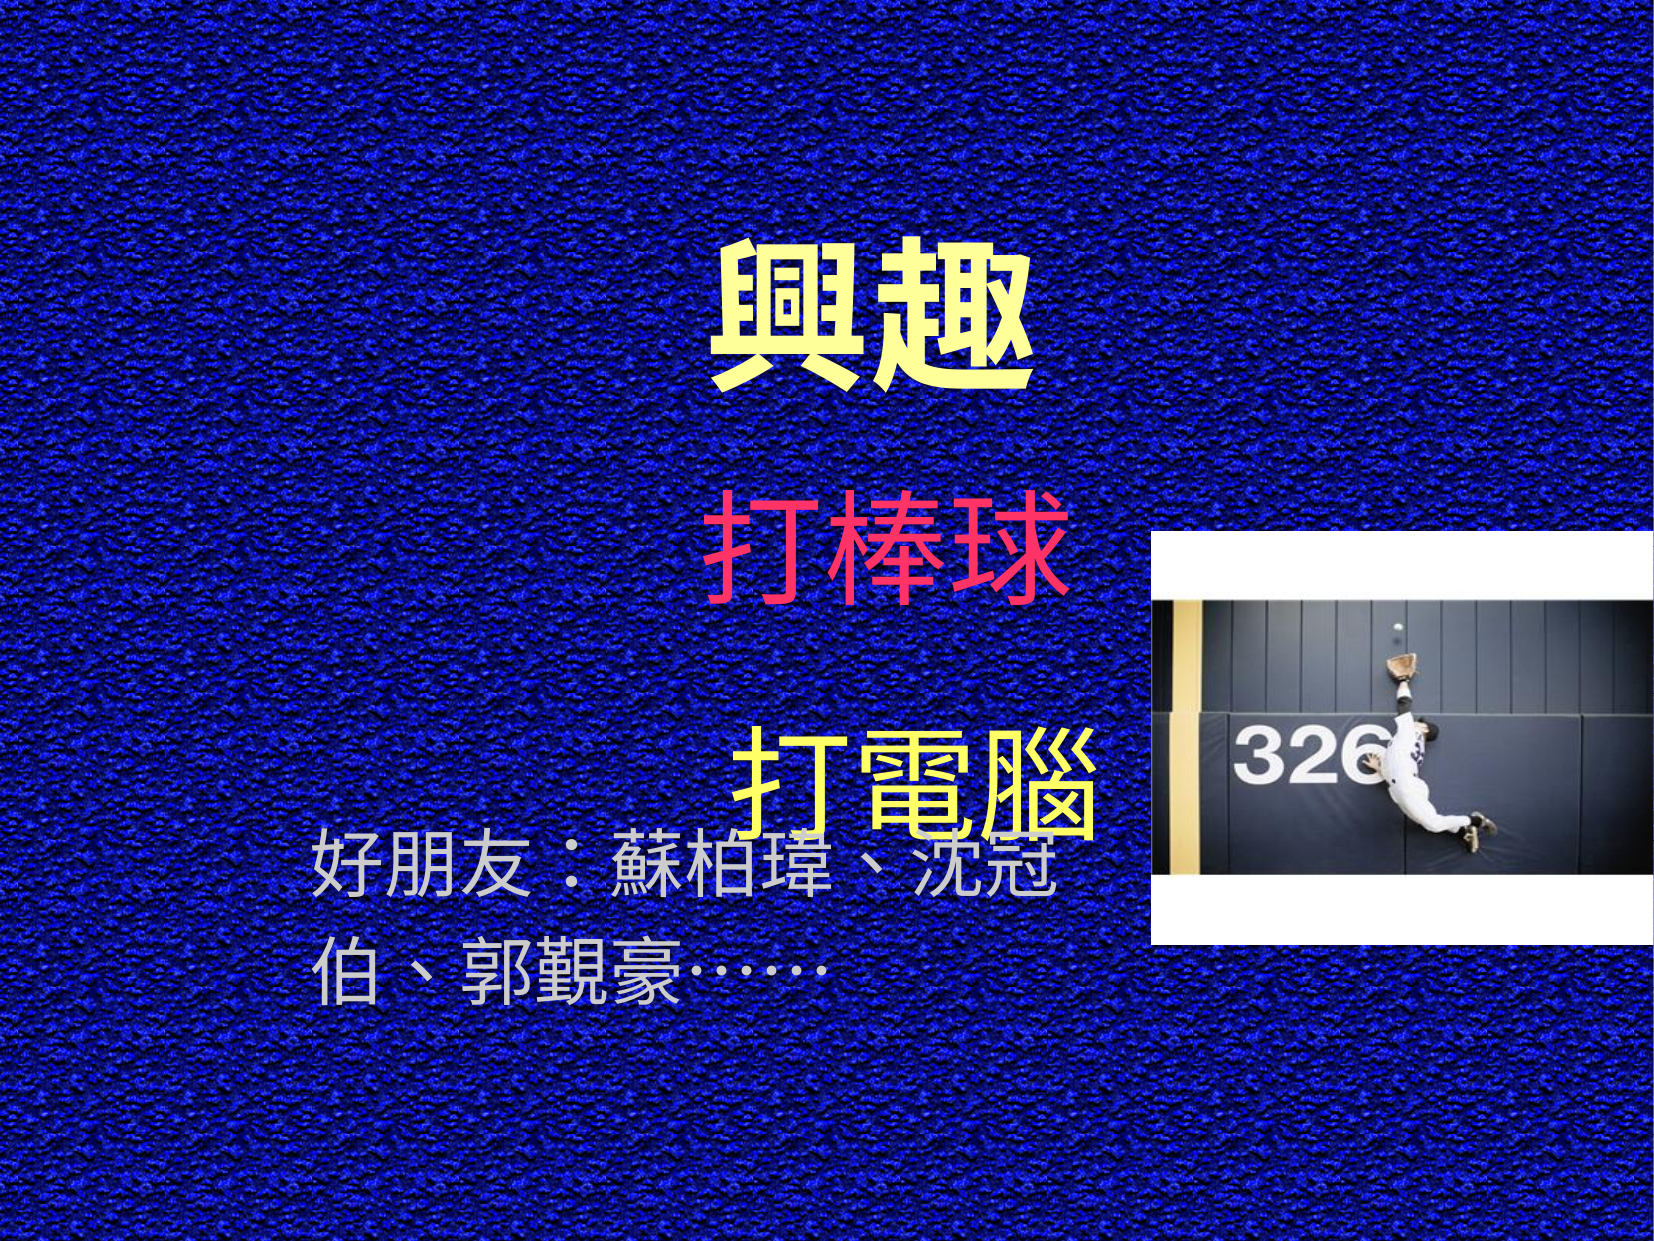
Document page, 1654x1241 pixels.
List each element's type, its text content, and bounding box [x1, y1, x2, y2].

text_box 打電腦 [561, 679, 1151, 797]
picture [0, 0, 1654, 1241]
text_box 好朋友：蘇柏瑋、沈冠伯、郭覲豪…… [295, 797, 1211, 1152]
text_box 打棒球 [472, 442, 1300, 608]
text_box 興趣 [295, 177, 1447, 393]
